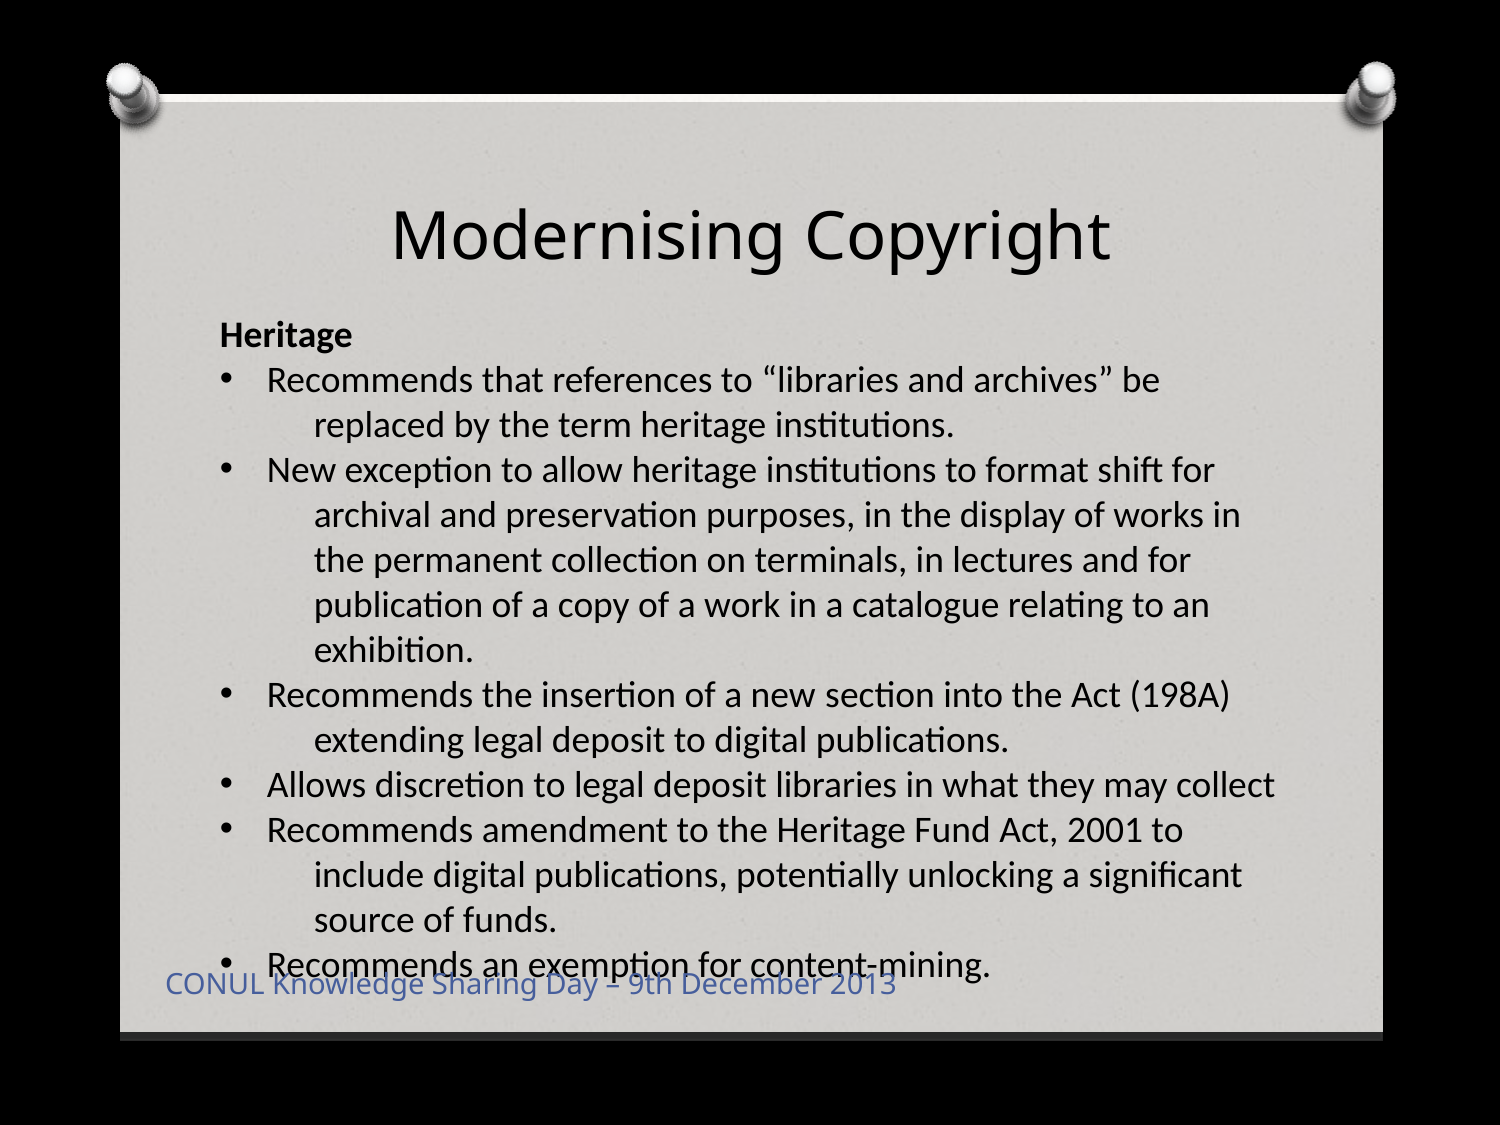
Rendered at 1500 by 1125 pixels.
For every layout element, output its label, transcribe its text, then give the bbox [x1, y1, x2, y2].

text_box Heritage Recommends that references to “libraries and archives” be replaced by the term heritage institutions. New exception to allow heritage institutions to format shift for archival and preservation purposes, in the display of works in the permanent collection on terminals, in lectures and for publication of a copy of a work in a catalogue relating to an exhibition. Recommends the insertion of a new section into the Act (198A) extending legal deposit to digital publications. Allows discretion to legal deposit libraries in what they may collect Recommends amendment to the Heritage Fund Act, 2001 to include digital publications, potentially unlocking a significant source of funds. Recommends an exemption for content-mining. [205, 303, 1310, 993]
title Modernising Copyright [179, 134, 1323, 332]
text_box CONUL Knowledge Sharing Day – 9th December 2013 [150, 952, 1059, 1013]
